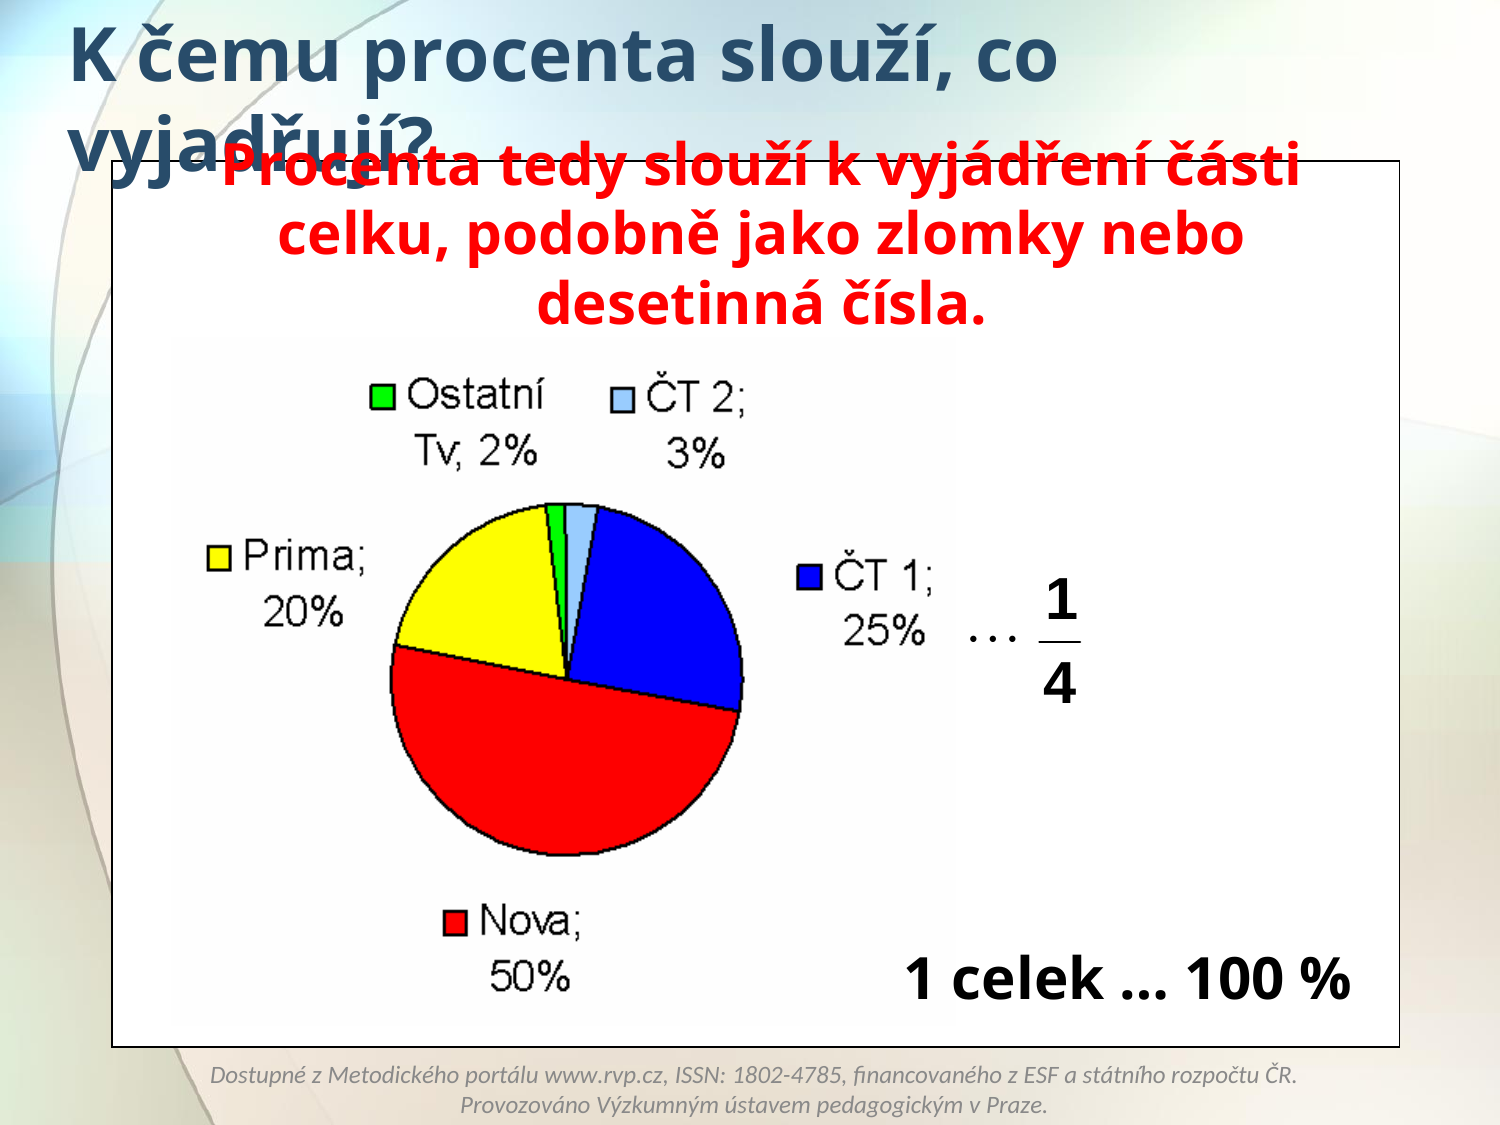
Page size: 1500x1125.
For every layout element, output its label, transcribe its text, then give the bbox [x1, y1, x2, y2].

text_box [112, 160, 1400, 1047]
text_box [1206, 170, 1217, 179]
text_box [610, 160, 922, 196]
text_box [925, 160, 948, 196]
text_box [1071, 160, 1083, 165]
chart [950, 562, 1095, 717]
text_box [921, 160, 930, 176]
text_box K čemu procenta slouží, co vyjadřují? [53, 54, 1447, 138]
text_box [888, 160, 898, 178]
text_box [1007, 160, 1020, 179]
picture [0, 0, 1500, 1125]
text_box Procenta tedy slouží k vyjádření části celku, podobně jako zlomky nebo desetinná čísla. [123, 196, 1400, 268]
text_box [458, 170, 469, 179]
text_box [954, 160, 1400, 196]
text_box [535, 160, 547, 165]
text_box [191, 160, 203, 164]
text_box 1 celek … 100 % [844, 940, 1412, 1012]
text_box [606, 160, 615, 176]
text_box [971, 170, 982, 179]
text_box [294, 160, 308, 179]
text_box [568, 160, 581, 179]
text_box [738, 160, 750, 179]
text_box [700, 160, 714, 179]
text_box [838, 160, 844, 167]
